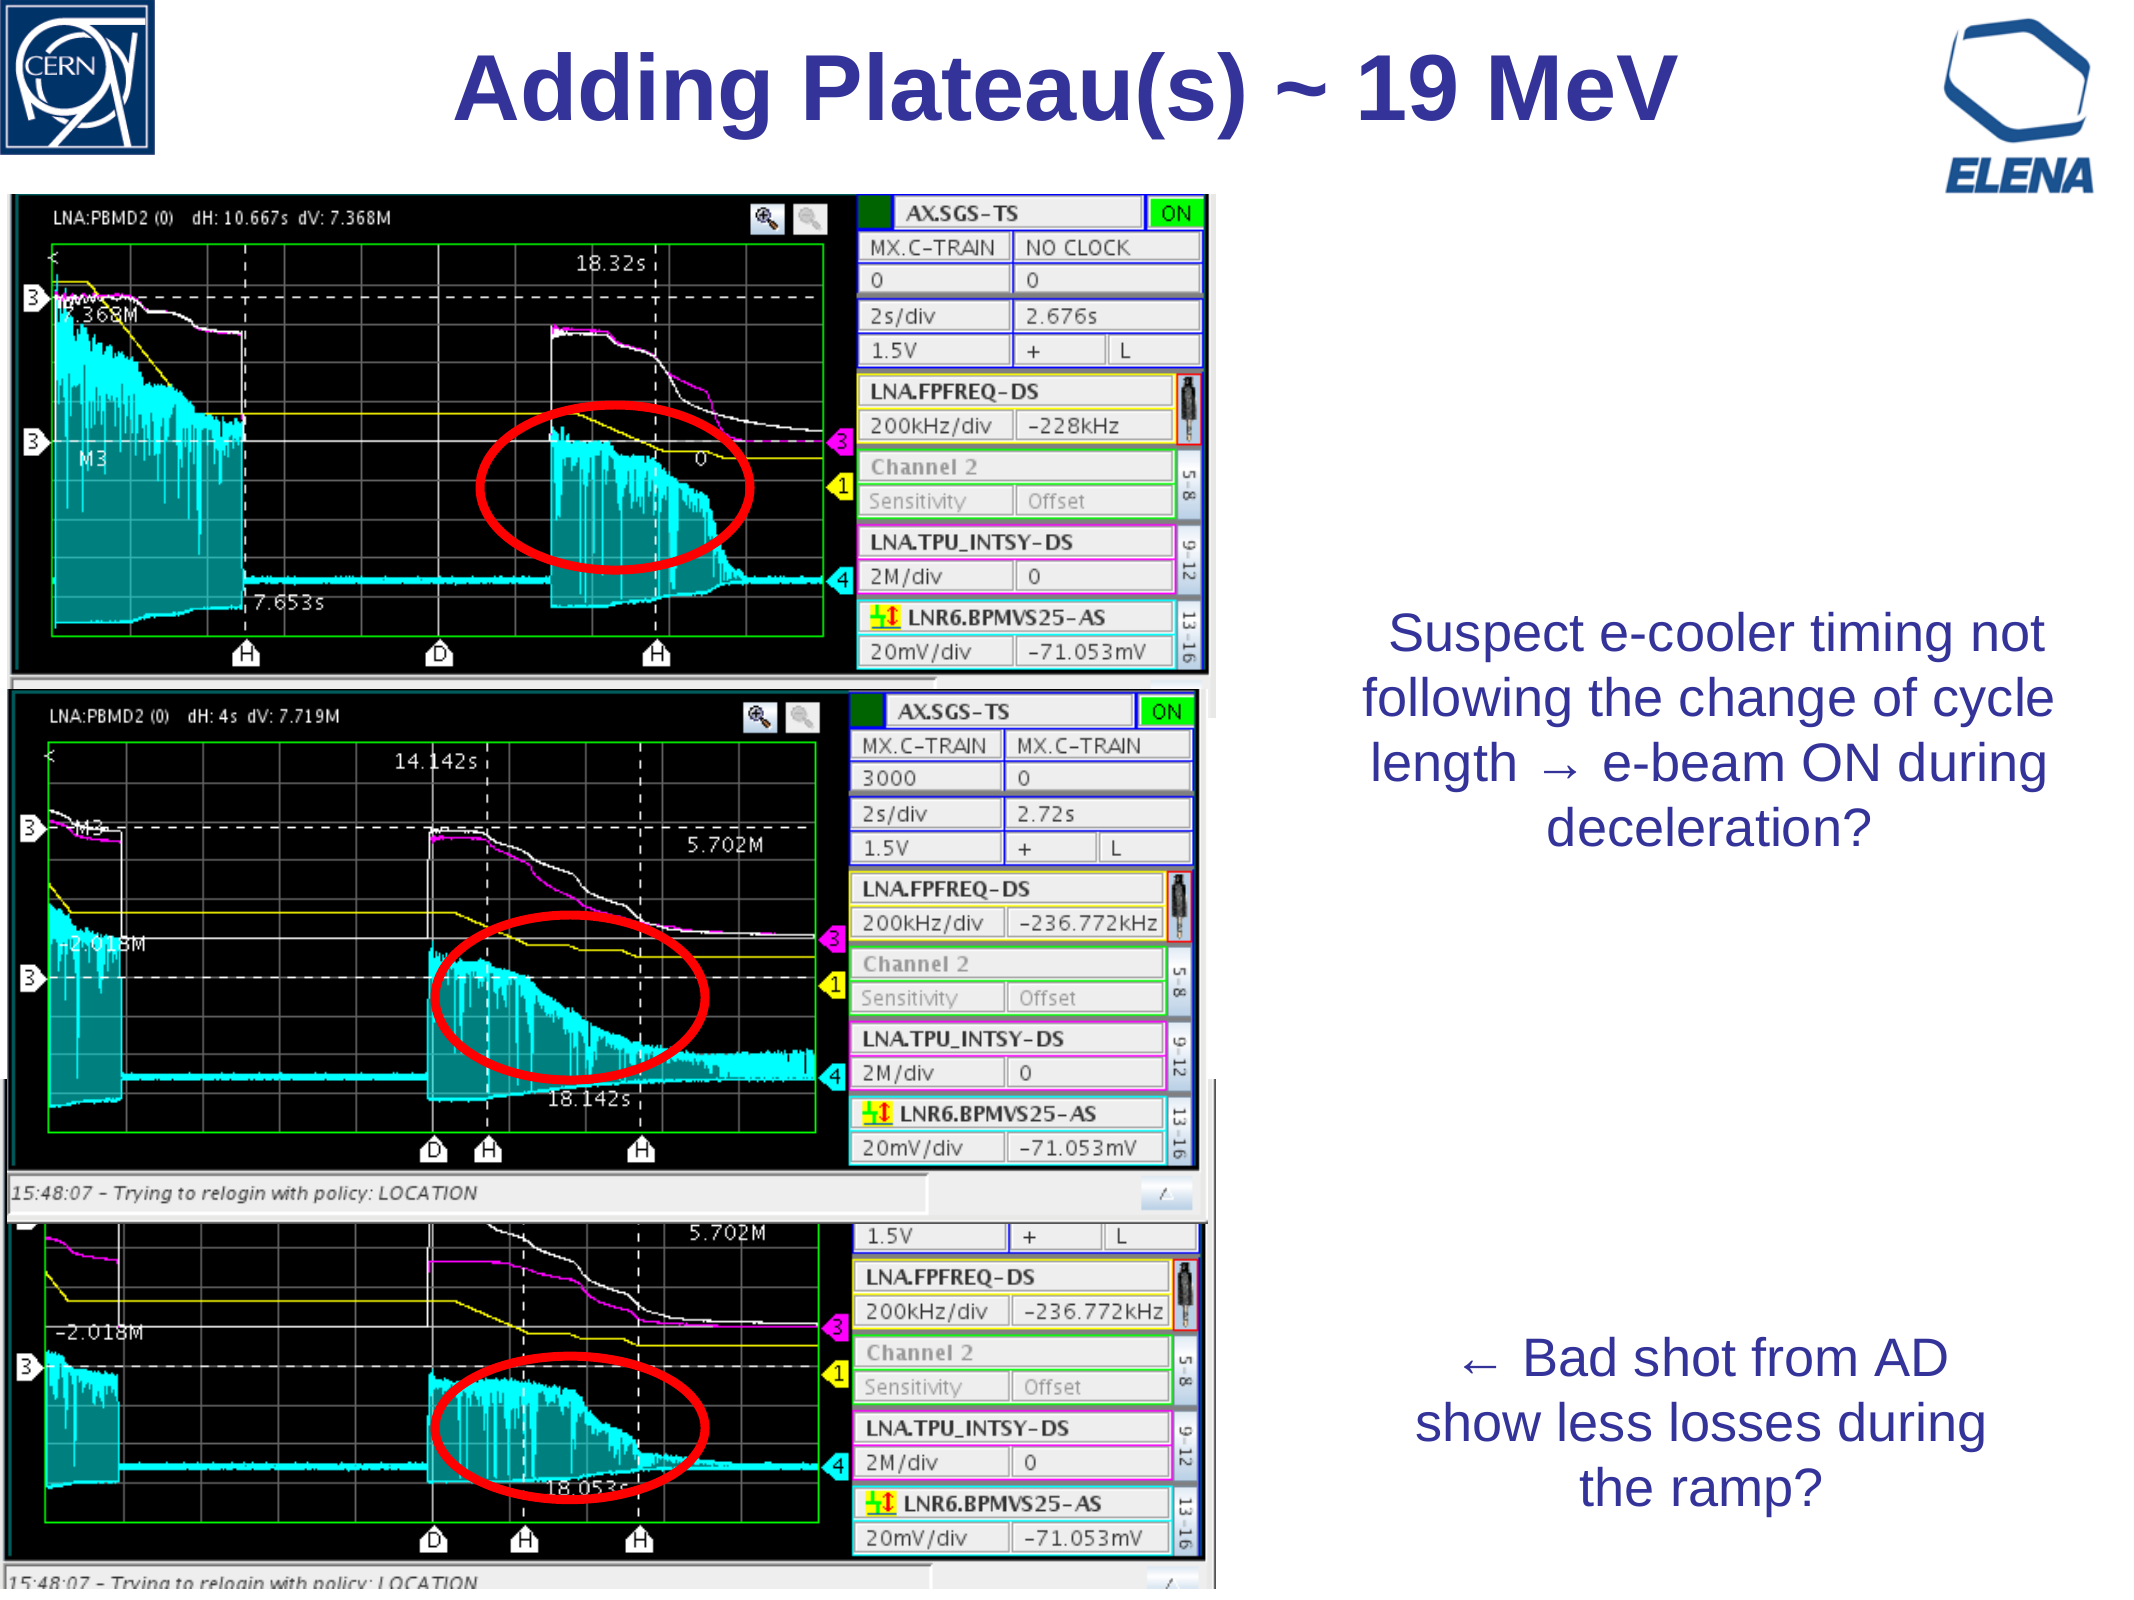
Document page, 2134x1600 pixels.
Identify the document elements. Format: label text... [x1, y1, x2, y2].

picture [0, 194, 1216, 1589]
title Adding Plateau(s) ~ 19 MeV [208, 10, 1924, 156]
text_box Suspect e-cooler timing not following the change of cycle length → e-beam ON during deceleration? [1320, 590, 2101, 931]
picture [1924, 10, 2117, 206]
text_box ← Bad shot from AD show less losses during the ramp? [1378, 1315, 2026, 1525]
picture [0, 0, 155, 155]
